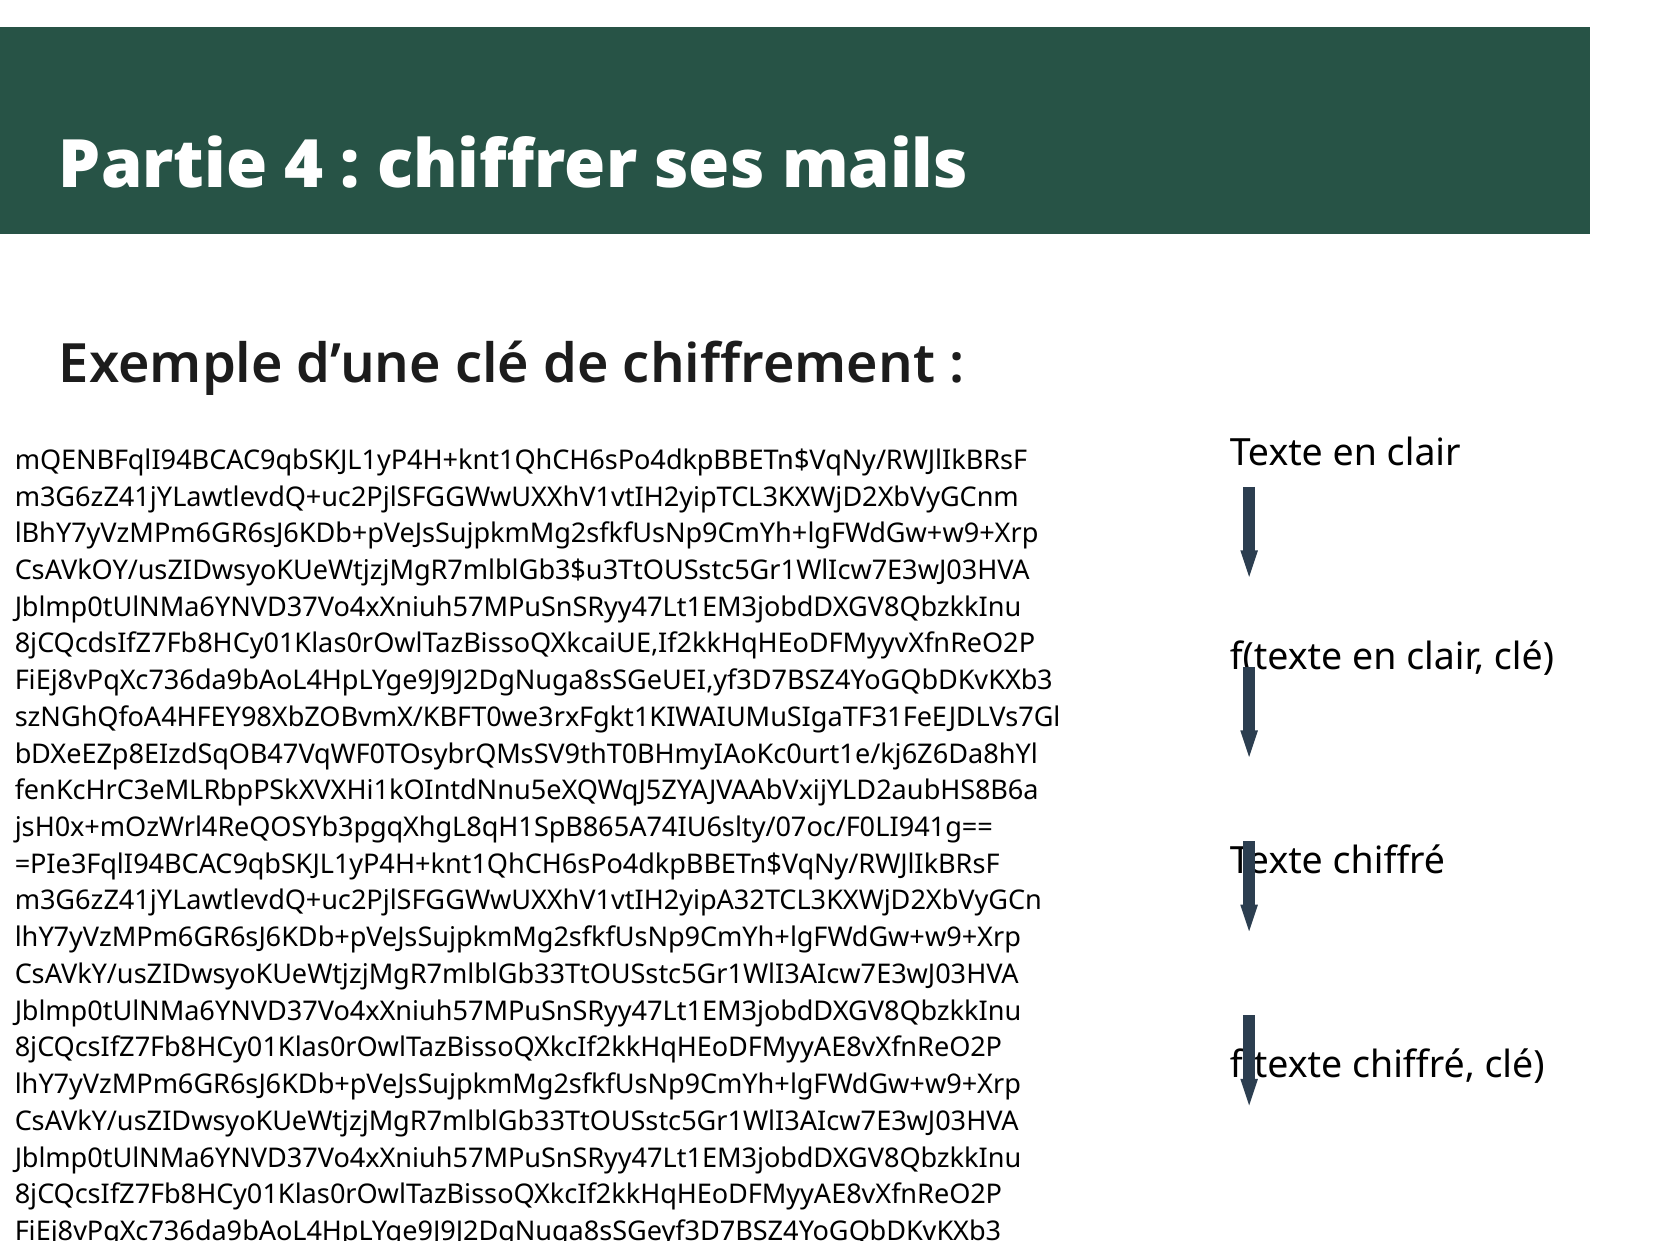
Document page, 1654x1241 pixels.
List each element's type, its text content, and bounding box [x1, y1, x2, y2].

text_box mQENBFqlI94BCAC9qbSKJL1yP4H+knt1QhCH6sPo4dkpBBETn$VqNy/RWJlIkBRsF m3G6zZ41jYLawtlevdQ+uc2PjlSFGGWwUXXhV1vtIH2yipTCL3KXWjD2XbVyGCnm lBhY7yVzMPm6GR6sJ6KDb+pVeJsSujpkmMg2sfkfUsNp9CmYh+lgFWdGw+w9+Xrp CsAVkOY/usZIDwsyoKUeWtjzjMgR7mlblGb3$u3TtOUSstc5Gr1WlIcw7E3wJ03HVA Jblmp0tUlNMa6YNVD37Vo4xXniuh57MPuSnSRyy47Lt1EM3jobdDXGV8QbzkkInu 8jCQcdsIfZ7Fb8HCy01Klas0rOwlTazBissoQXkcaiUE,If2kkHqHEoDFMyyvXfnReO2P FiEj8vPqXc736da9bAoL4HpLYge9J9J2DgNuga8sSGeUEI,yf3D7BSZ4YoGQbDKvKXb3 szNGhQfoA4HFEY98XbZOBvmX/KBFT0we3rxFgkt1KIWAIUMuSIgaTF31FeEJDLVs7Gl bDXeEZp8EIzdSqOB47VqWF0TOsybrQMsSV9thT0BHmyIAoKc0urt1e/kj6Z6Da8hYl fenKcHrC3eMLRbpPSkXVXHi1kOIntdNnu5eXQWqJ5ZYAJVAAbVxijYLD2aubHS8B6a jsH0x+mOzWrl4ReQOSYb3pgqXhgL8qH1SpB865A74IU6slty/07oc/F0LI941g== =PIe3FqlI94BCAC9qbSKJL1yP4H+knt1QhCH6sPo4dkpBBETn$VqNy/RWJlIkBRsF m3G6zZ41jYLawtlevdQ+uc2PjlSFGGWwUXXhV1vtIH2yipA32TCL3KXWjD2XbVyGCn lhY7yVzMPm6GR6sJ6KDb+pVeJsSujpkmMg2sfkfUsNp9CmYh+lgFWdGw+w9+Xrp CsAVkY/usZIDwsyoKUeWtjzjMgR7mlblGb33TtOUSstc5Gr1WlI3AIcw7E3wJ03HVA Jblmp0tUlNMa6YNVD37Vo4xXniuh57MPuSnSRyy47Lt1EM3jobdDXGV8QbzkkInu 8jCQcsIfZ7Fb8HCy01Klas0rOwlTazBissoQXkcIf2kkHqHEoDFMyyAE8vXfnReO2P lhY7yVzMPm6GR6sJ6KDb+pVeJsSujpkmMg2sfkfUsNp9CmYh+lgFWdGw+w9+Xrp CsAVkY/usZIDwsyoKUeWtjzjMgR7mlblGb33TtOUSstc5Gr1WlI3AIcw7E3wJ03HVA Jblmp0tUlNMa6YNVD37Vo4xXniuh57MPuSnSRyy47Lt1EM3jobdDXGV8QbzkkInu 8jCQcsIfZ7Fb8HCy01Klas0rOwlTazBissoQXkcIf2kkHqHEoDFMyyAE8vXfnReO2P FiEj8vPqXc736da9bAoL4HpLYge9J9J2DgNuga8sSGeyf3D7BSZ4YoGQbDKvKXb3 szNGhQfoA4HFEY98XbZOBvmX/KBFT0we3rxFgkt1KIWMuSIgaTF31FeEJDLVs7Gl bDXeEZp8EIzdSqOB47VqWF0TOsybrQMsSV9thT0BHmyoKc0urt1e/kj6Z6Da8hYl fenKcHrC3eMLRbpPSkXVXHi1kOIntdNnu5eXQWqJ5ZYAJVbVxijYLD2aubHS8B6a jsH0x+mOzWrl4ReQOSYb3pgqXhgL8qH1SpB8slty/07oc/F0LI9aieaLDJP3788EE= [0, 396, 1156, 1241]
title Partie 4 : chiffrer ses mails [59, 59, 1595, 207]
list Exemple d’une clé de chiffrement : [59, 324, 1565, 1156]
text_box Texte en clair f(texte en clair, clé) Texte chiffré f(texte chiffré, clé) Texte en clair [1215, 417, 1654, 1217]
